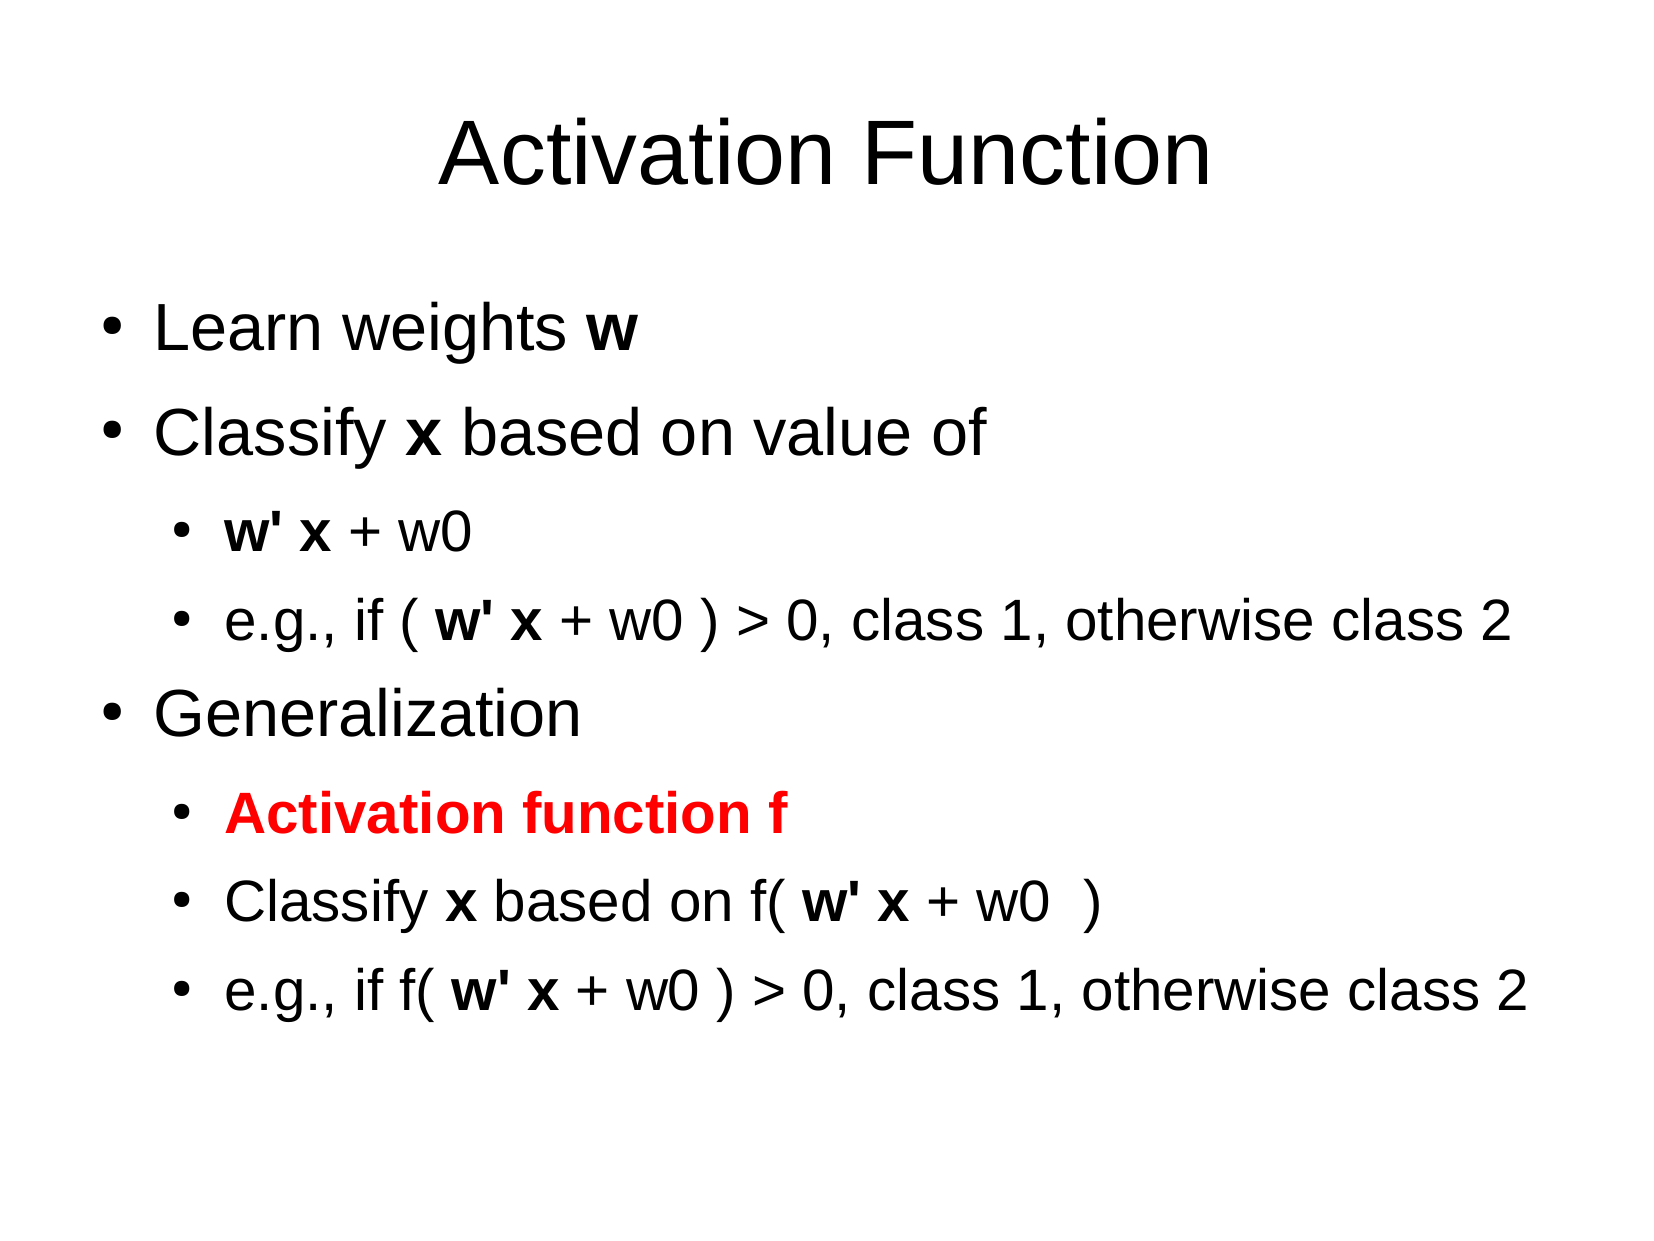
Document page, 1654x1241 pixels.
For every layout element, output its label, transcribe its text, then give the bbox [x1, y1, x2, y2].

title Activation Function [82, 49, 1571, 257]
list Learn weights w Classify x based on value of w' x + w0 e.g., if ( w' x + w0 ) > 0, class 1, otherwise class 2 Generalization Activation function f Classify x based on f( w' x + w0 ) e.g., if f( w' x + w0 ) > 0, class 1, otherwise class 2 [82, 290, 1571, 1109]
